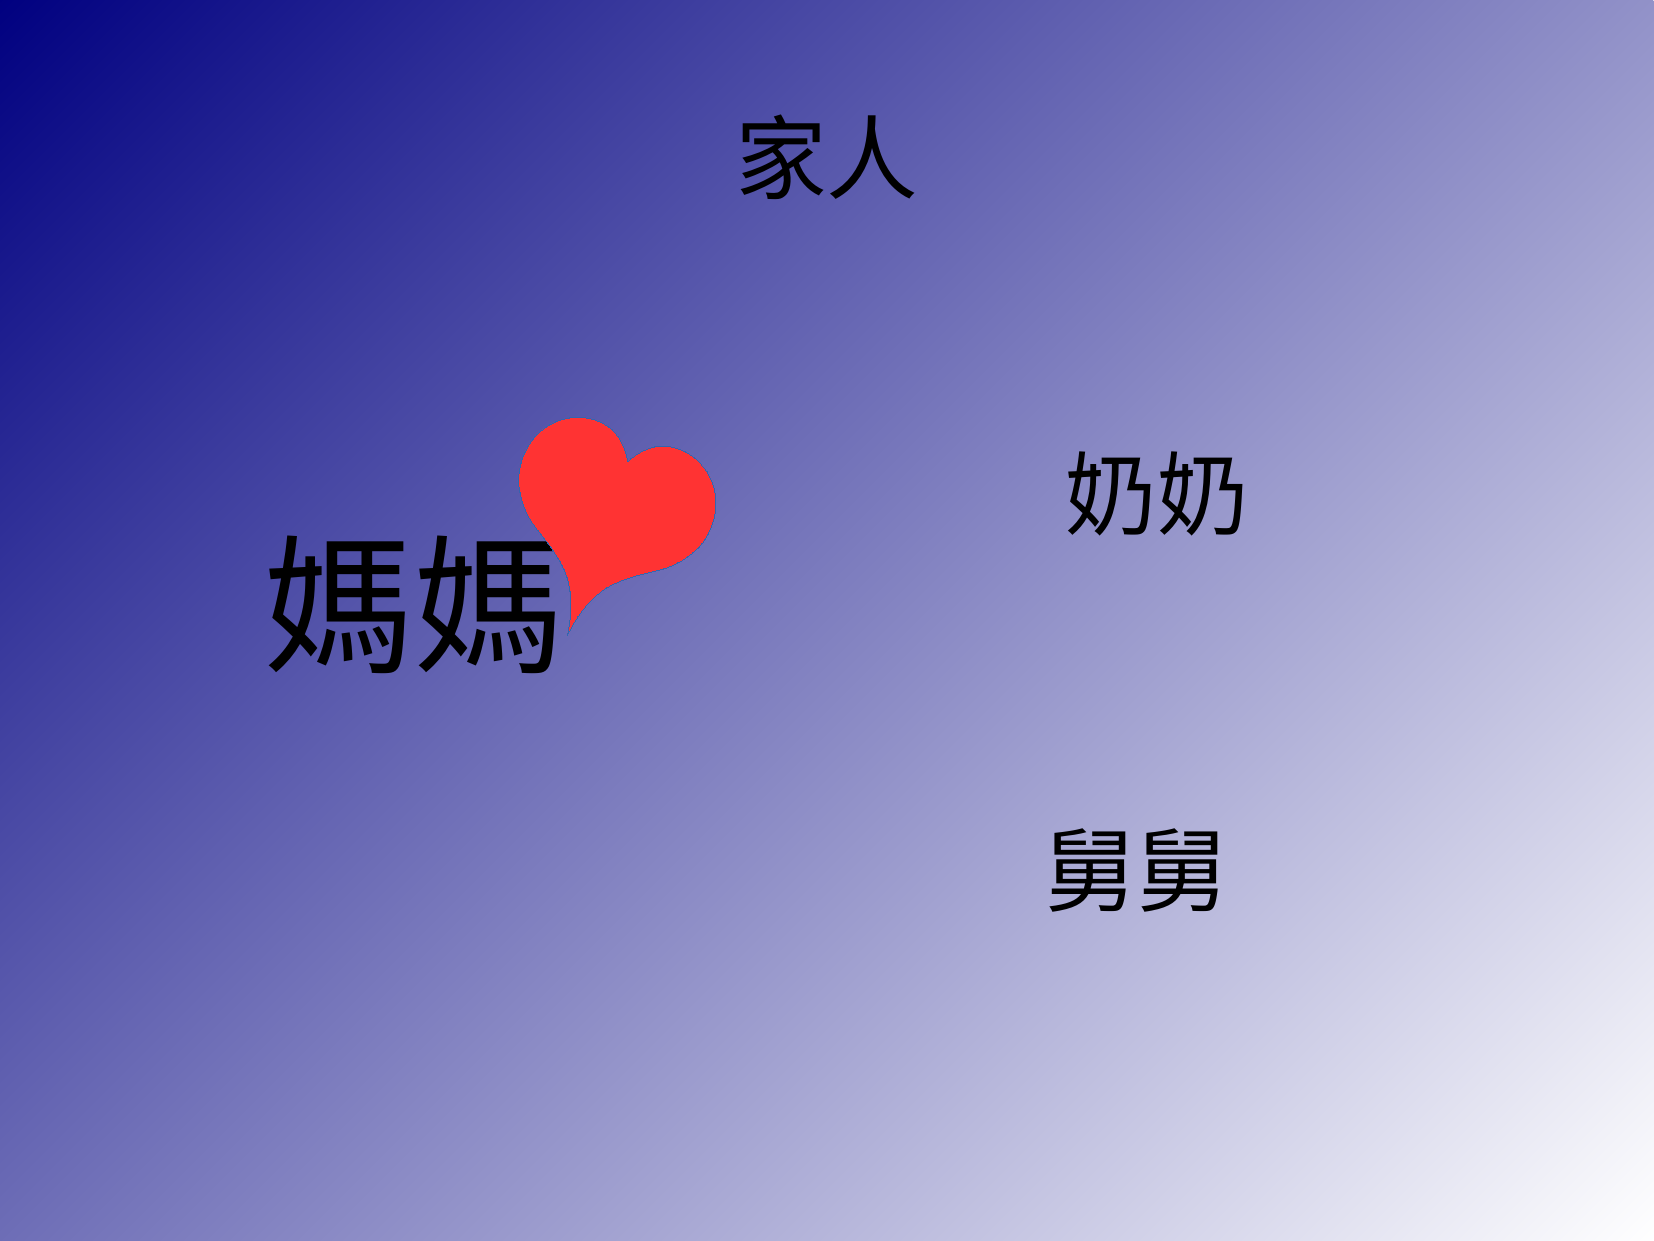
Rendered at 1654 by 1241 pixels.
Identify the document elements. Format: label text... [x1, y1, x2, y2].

list 媽媽 [82, 290, 809, 1010]
list 舅舅 [845, 665, 1572, 1009]
title 家人 [82, 49, 1571, 257]
list 奶奶 [845, 290, 1572, 634]
text_box [518, 417, 716, 636]
